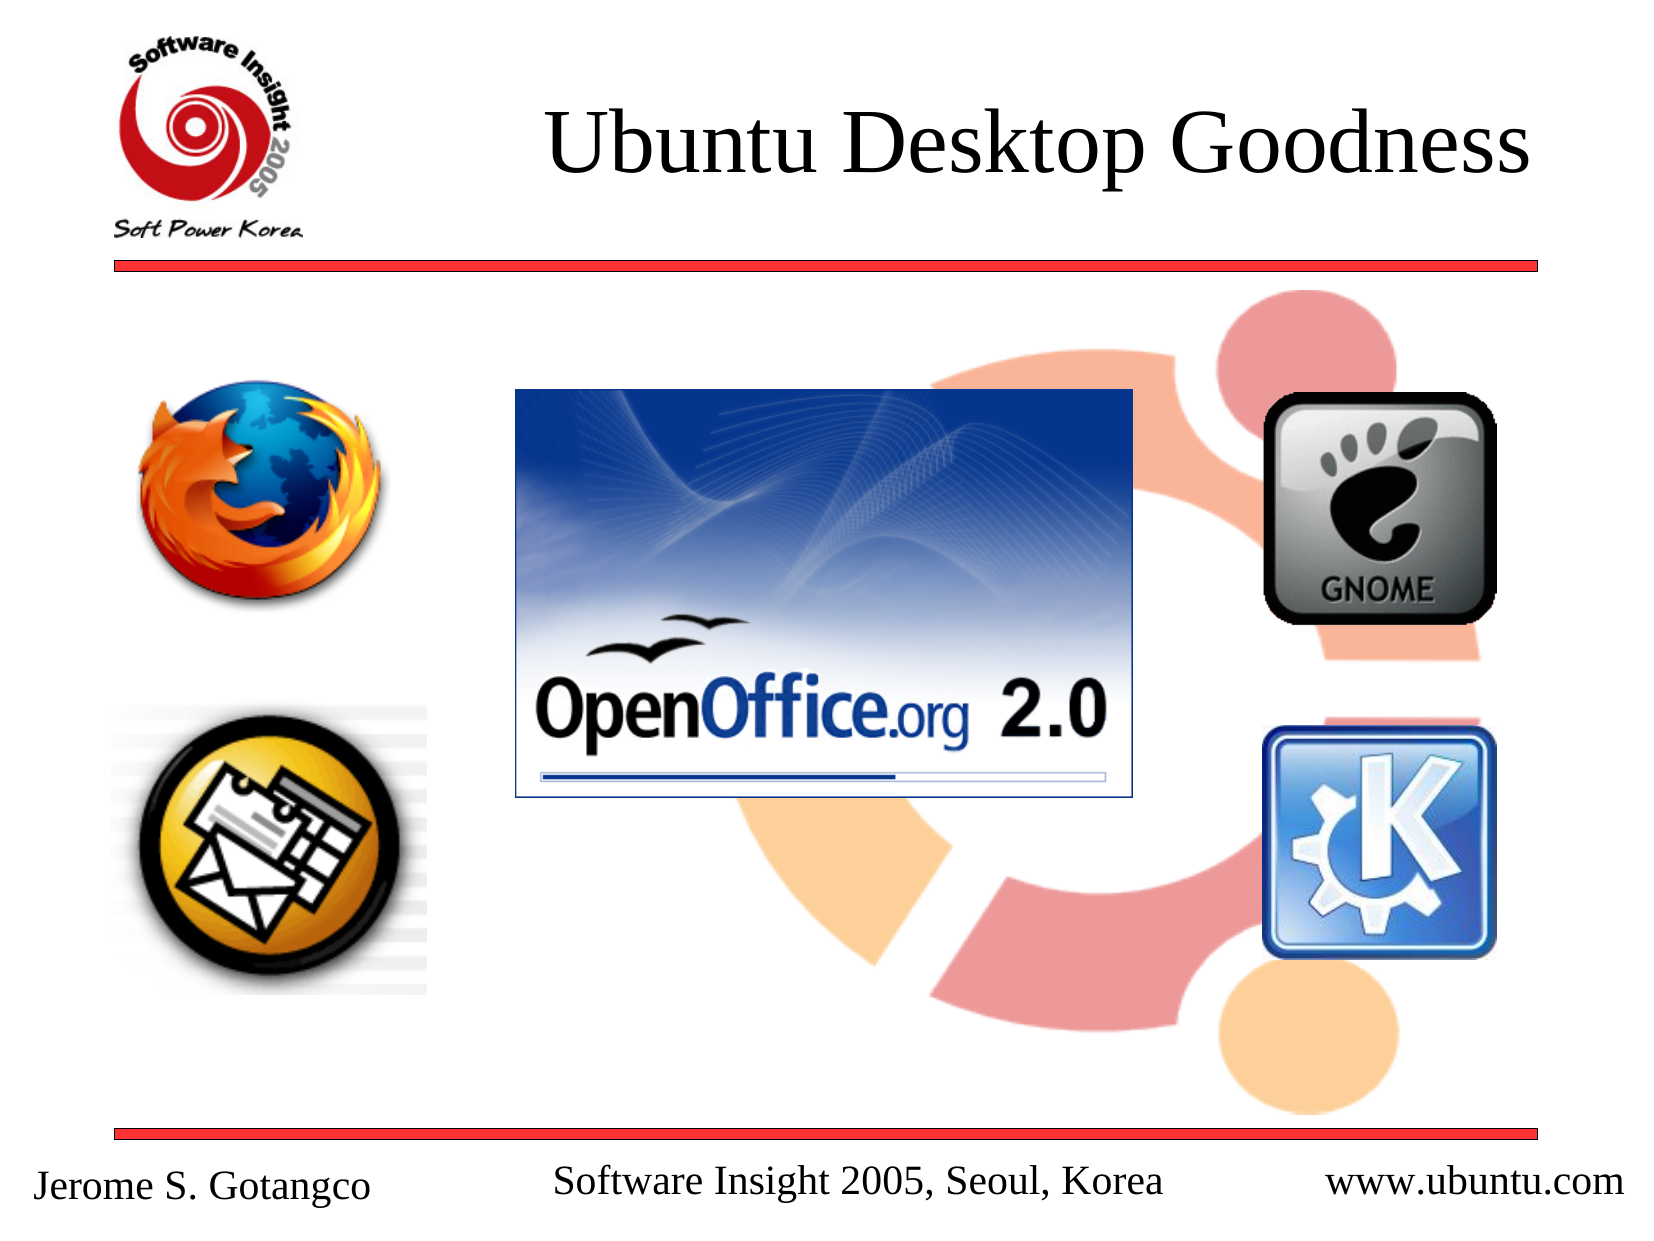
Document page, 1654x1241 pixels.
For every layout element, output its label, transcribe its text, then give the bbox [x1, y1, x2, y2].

picture [515, 389, 1133, 798]
picture [1262, 392, 1497, 627]
picture [1262, 725, 1497, 960]
picture [111, 697, 427, 995]
picture [135, 377, 393, 615]
title Ubuntu Desktop Goodness [334, 37, 1534, 246]
picture [114, 36, 303, 238]
